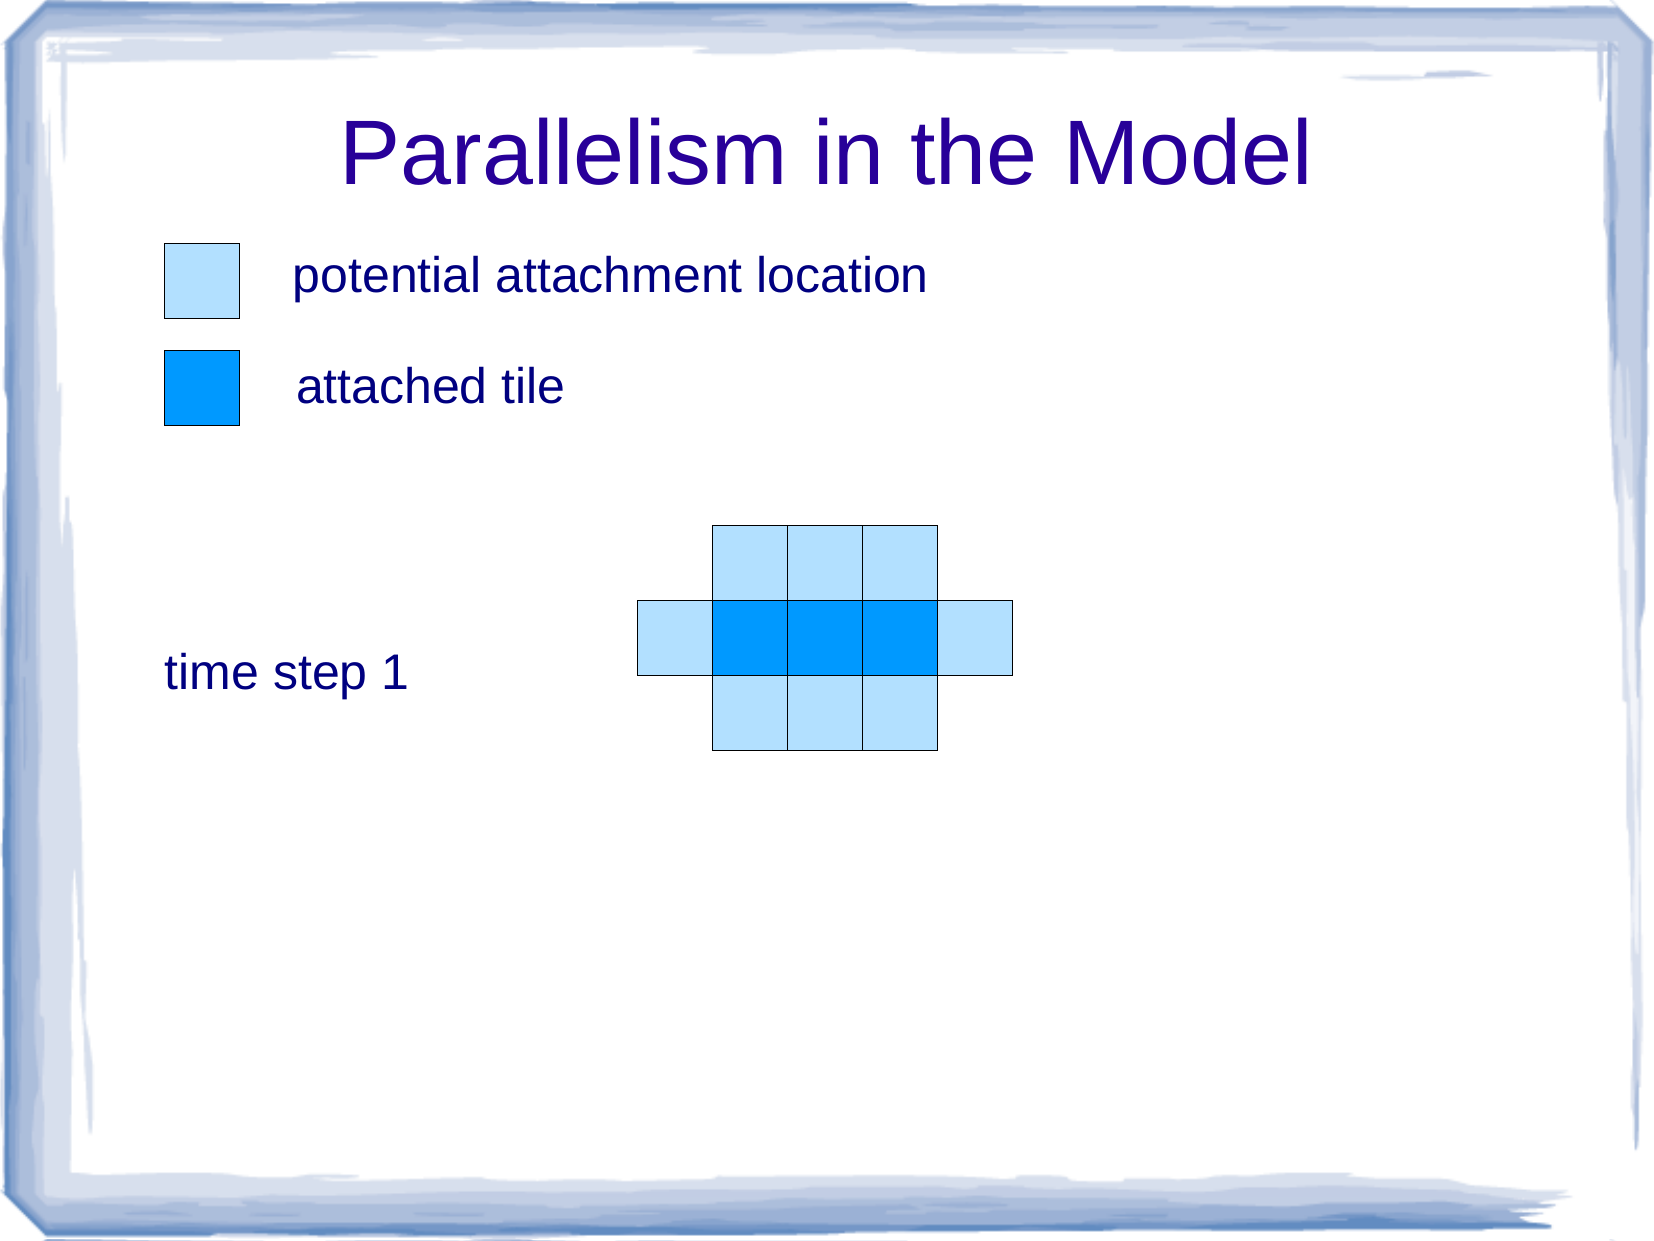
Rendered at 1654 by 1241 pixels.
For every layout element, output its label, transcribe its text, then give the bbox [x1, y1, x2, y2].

text_box time step 1 [150, 636, 451, 708]
picture [0, 0, 1654, 1241]
text_box [637, 525, 1013, 751]
text_box [164, 243, 240, 319]
text_box potential attachment location [278, 240, 1047, 311]
title Parallelism in the Model [82, 49, 1571, 257]
text_box [164, 350, 240, 426]
text_box attached tile [281, 350, 844, 422]
